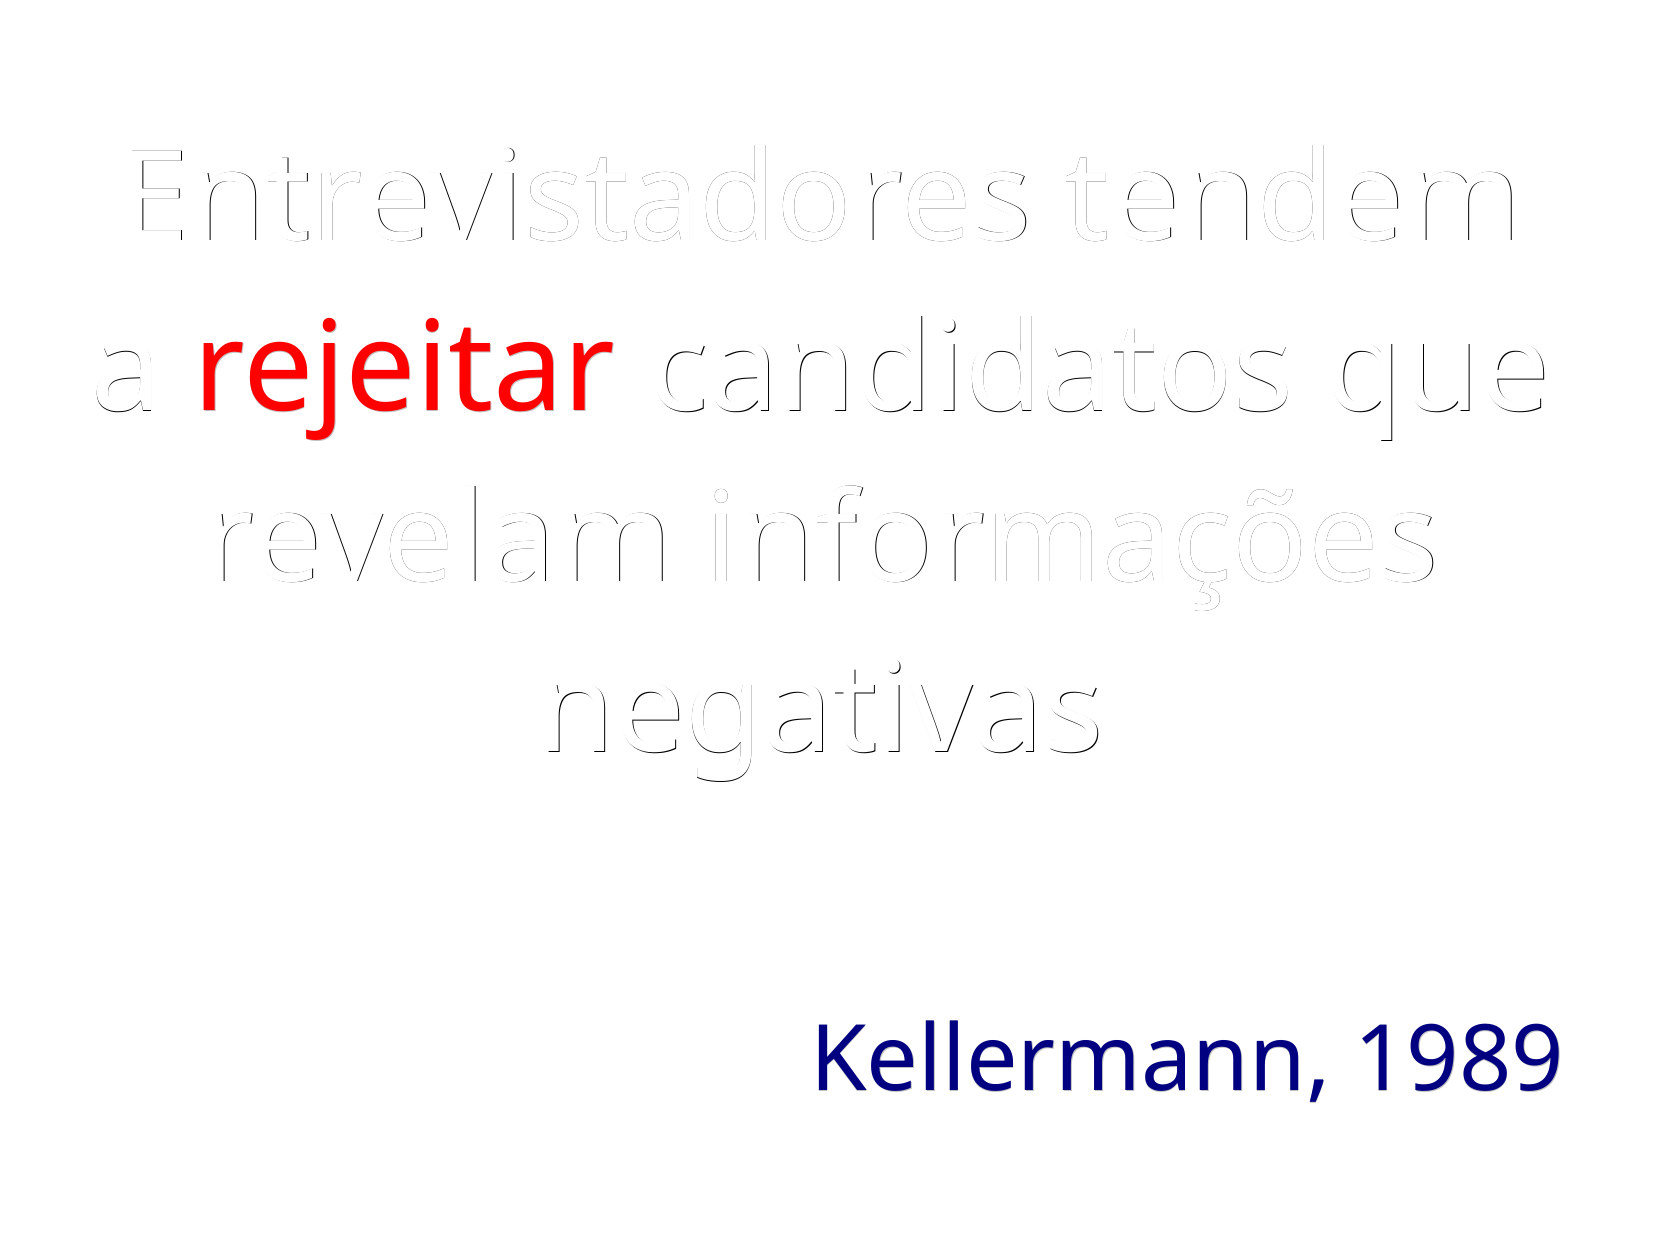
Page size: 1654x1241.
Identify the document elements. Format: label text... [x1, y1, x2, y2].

subtitle Entrevistadores tendem a rejeitar candidatos que revelam informações negativas Kellermann, 1989 [76, 82, 1565, 1142]
